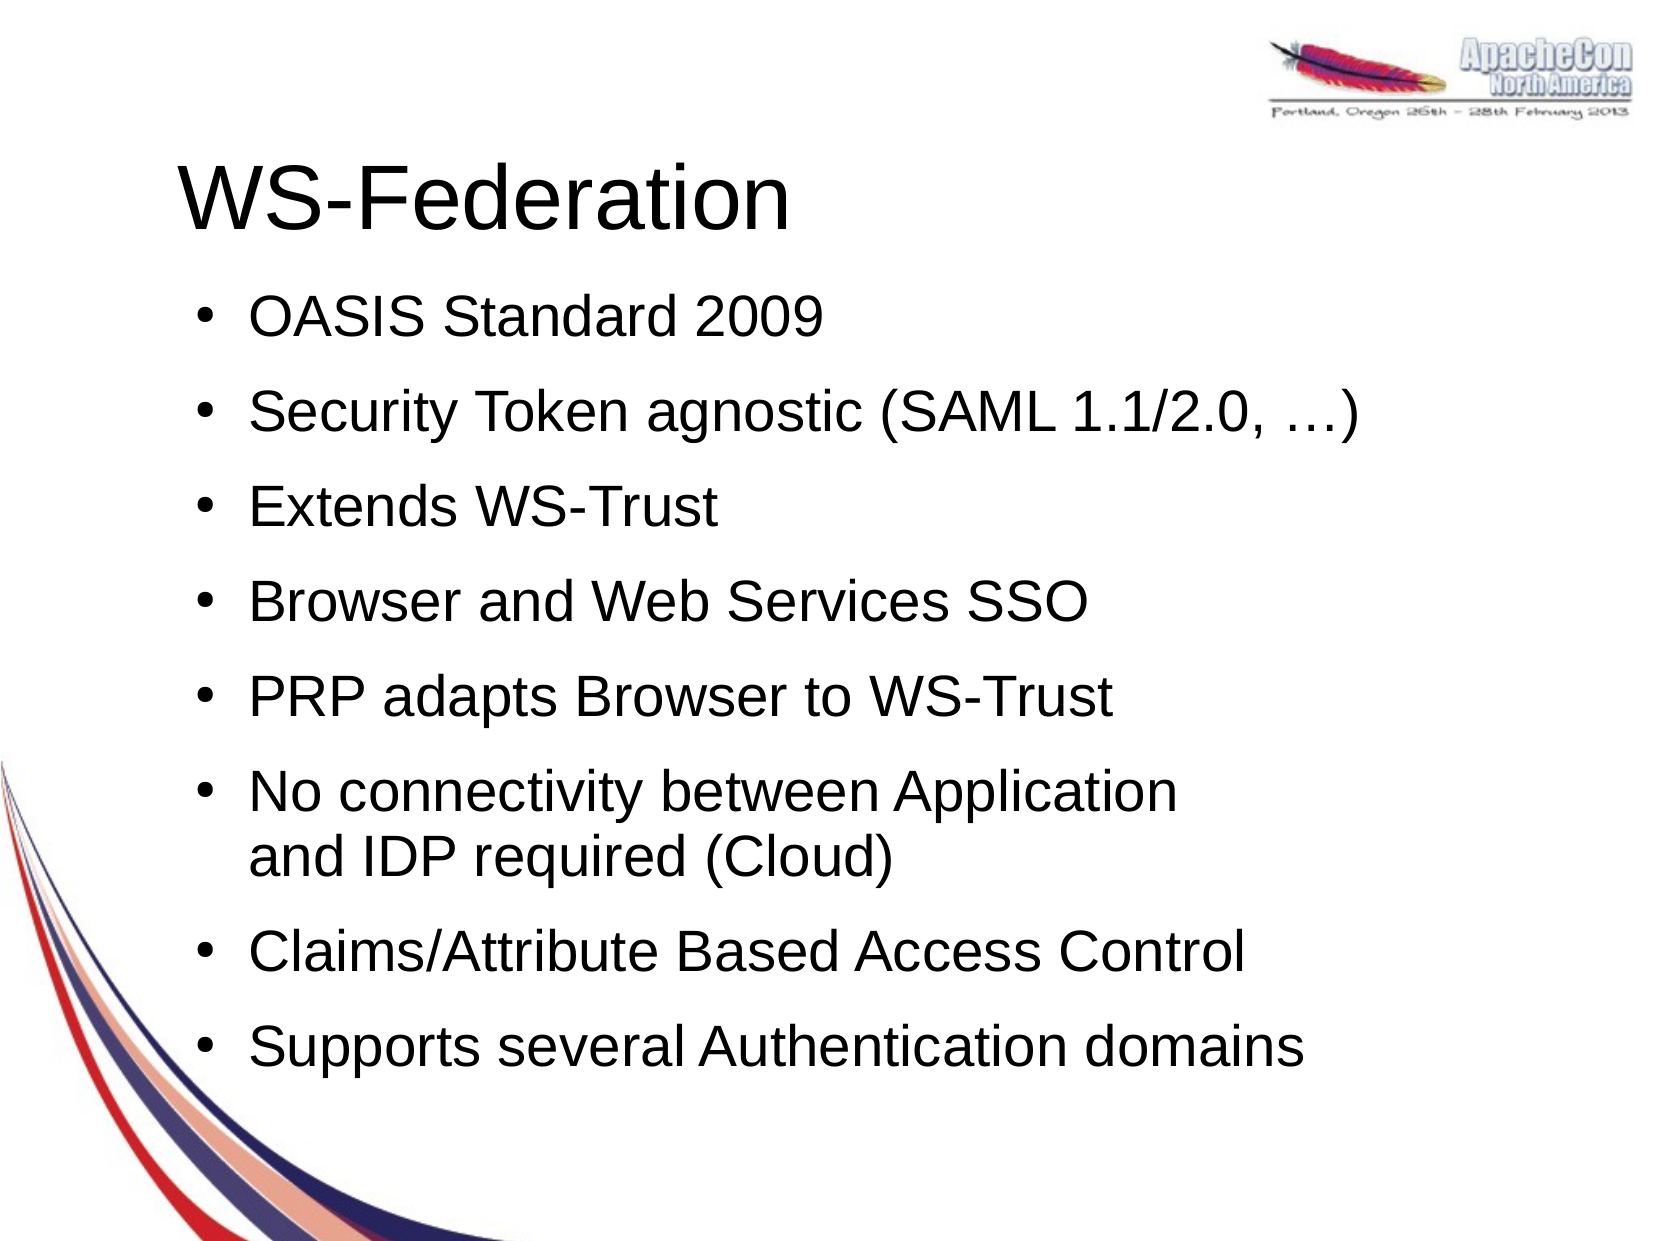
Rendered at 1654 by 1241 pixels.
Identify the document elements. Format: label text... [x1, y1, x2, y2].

picture [0, 0, 1654, 1241]
title WS-Federation [177, 146, 1536, 250]
list OASIS Standard 2009 Security Token agnostic (SAML 1.1/2.0, …) Extends WS-Trust Browser and Web Services SSO PRP adapts Browser to WS-Trust No connectivity between Application and IDP required (Cloud) Claims/Attribute Based Access Control Supports several Authentication domains [177, 283, 1536, 1077]
